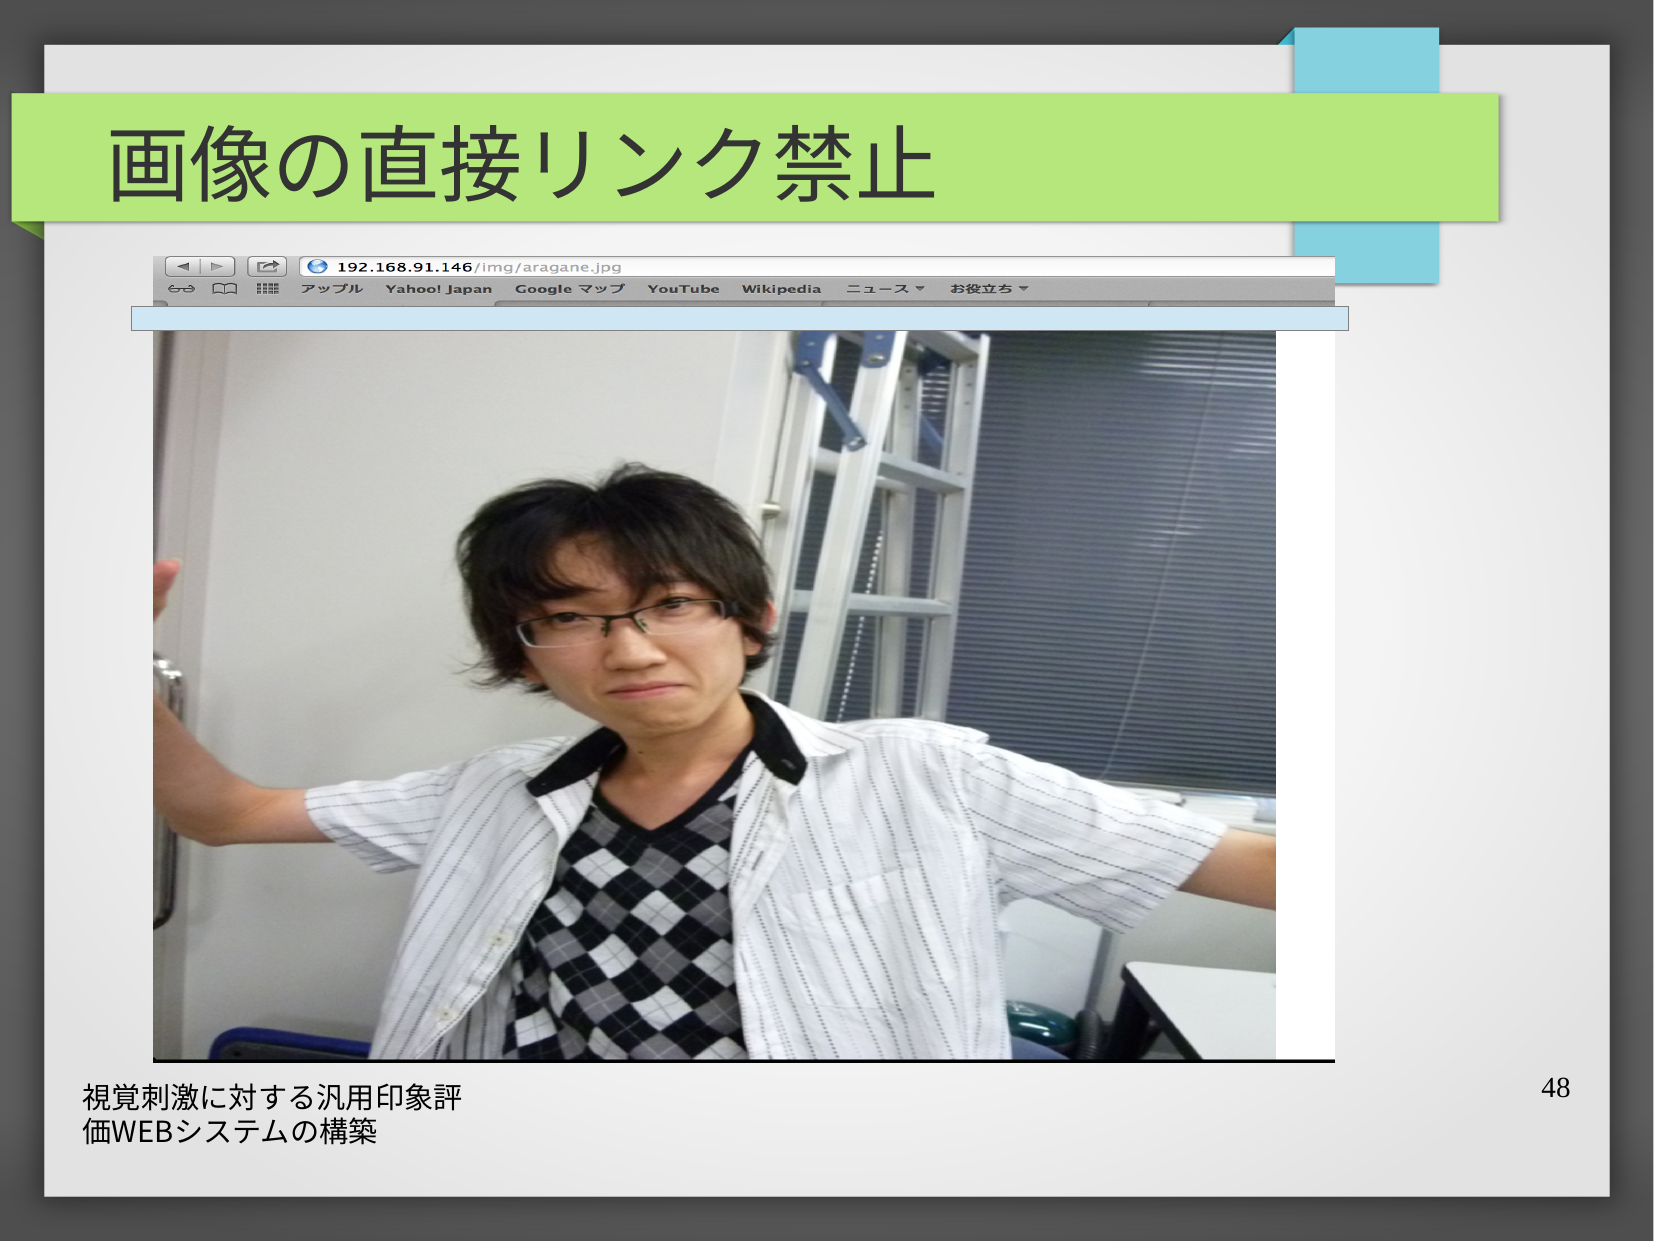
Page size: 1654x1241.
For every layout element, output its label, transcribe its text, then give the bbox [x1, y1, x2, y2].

picture [0, 0, 1654, 1241]
title 画像の直接リンク禁止 [106, 106, 1264, 213]
text_box [131, 306, 1349, 331]
